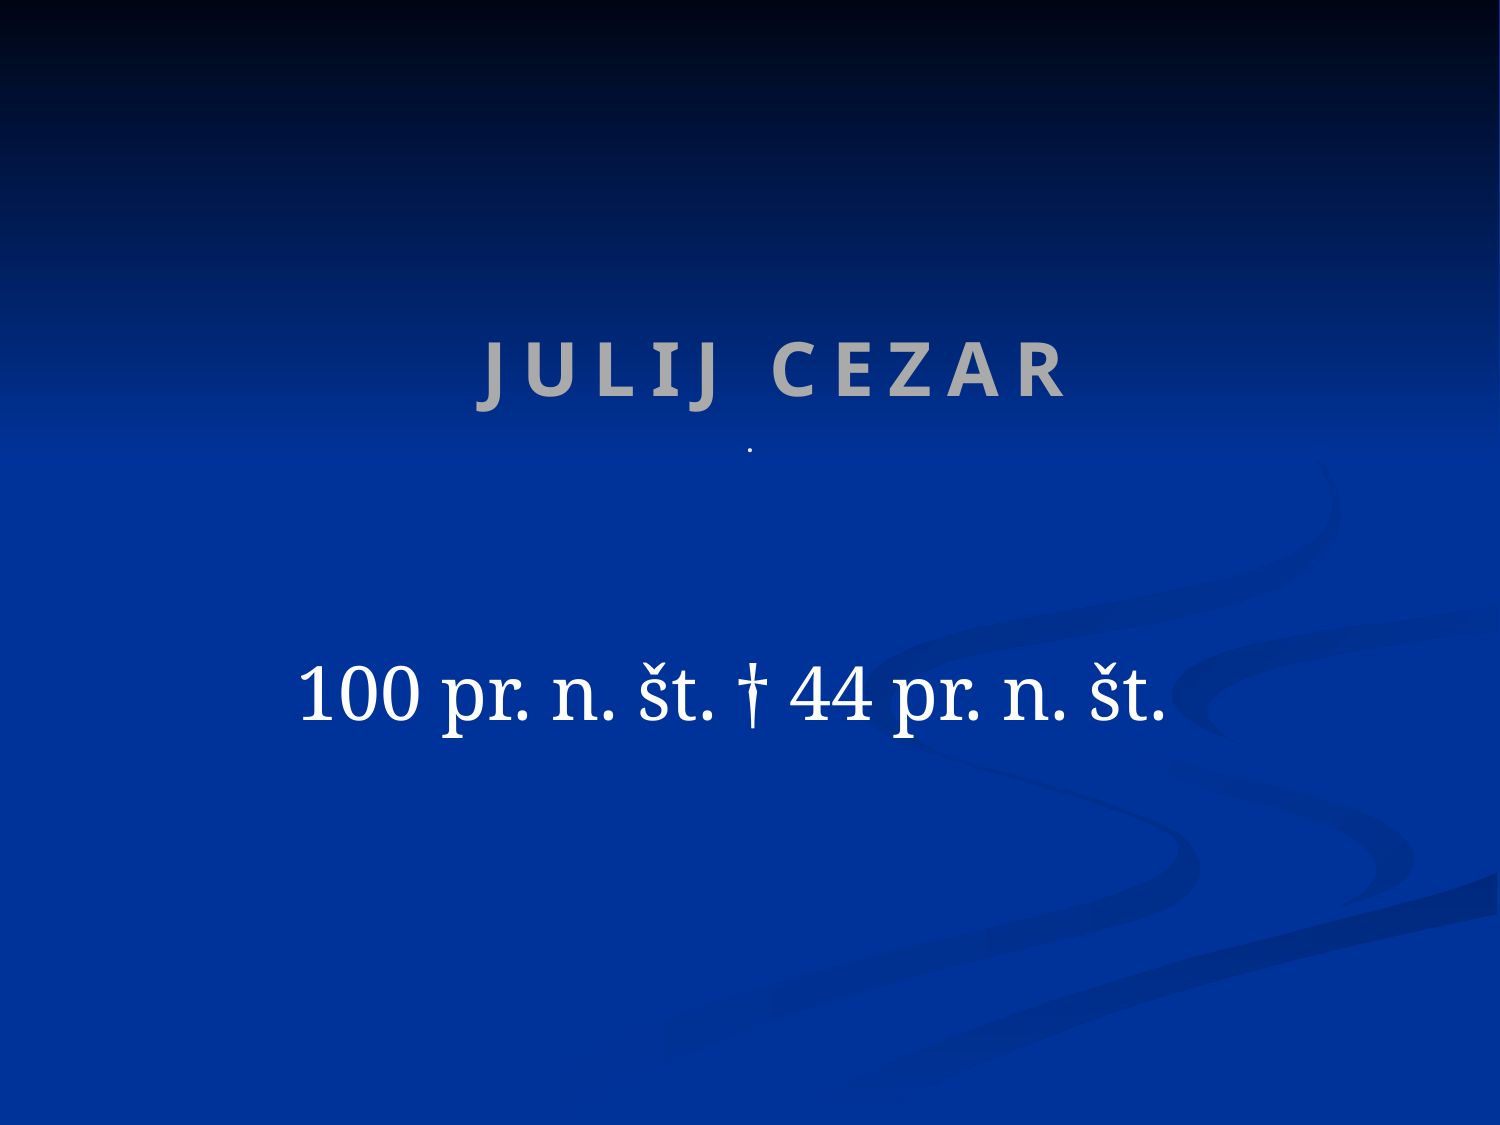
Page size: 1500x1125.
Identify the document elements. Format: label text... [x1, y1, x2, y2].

subtitle 100 pr. n. št. † 44 pr. n. št. [225, 637, 1275, 925]
title . [112, 284, 1388, 600]
text_box JULIJ CEZAR [301, 314, 1247, 528]
